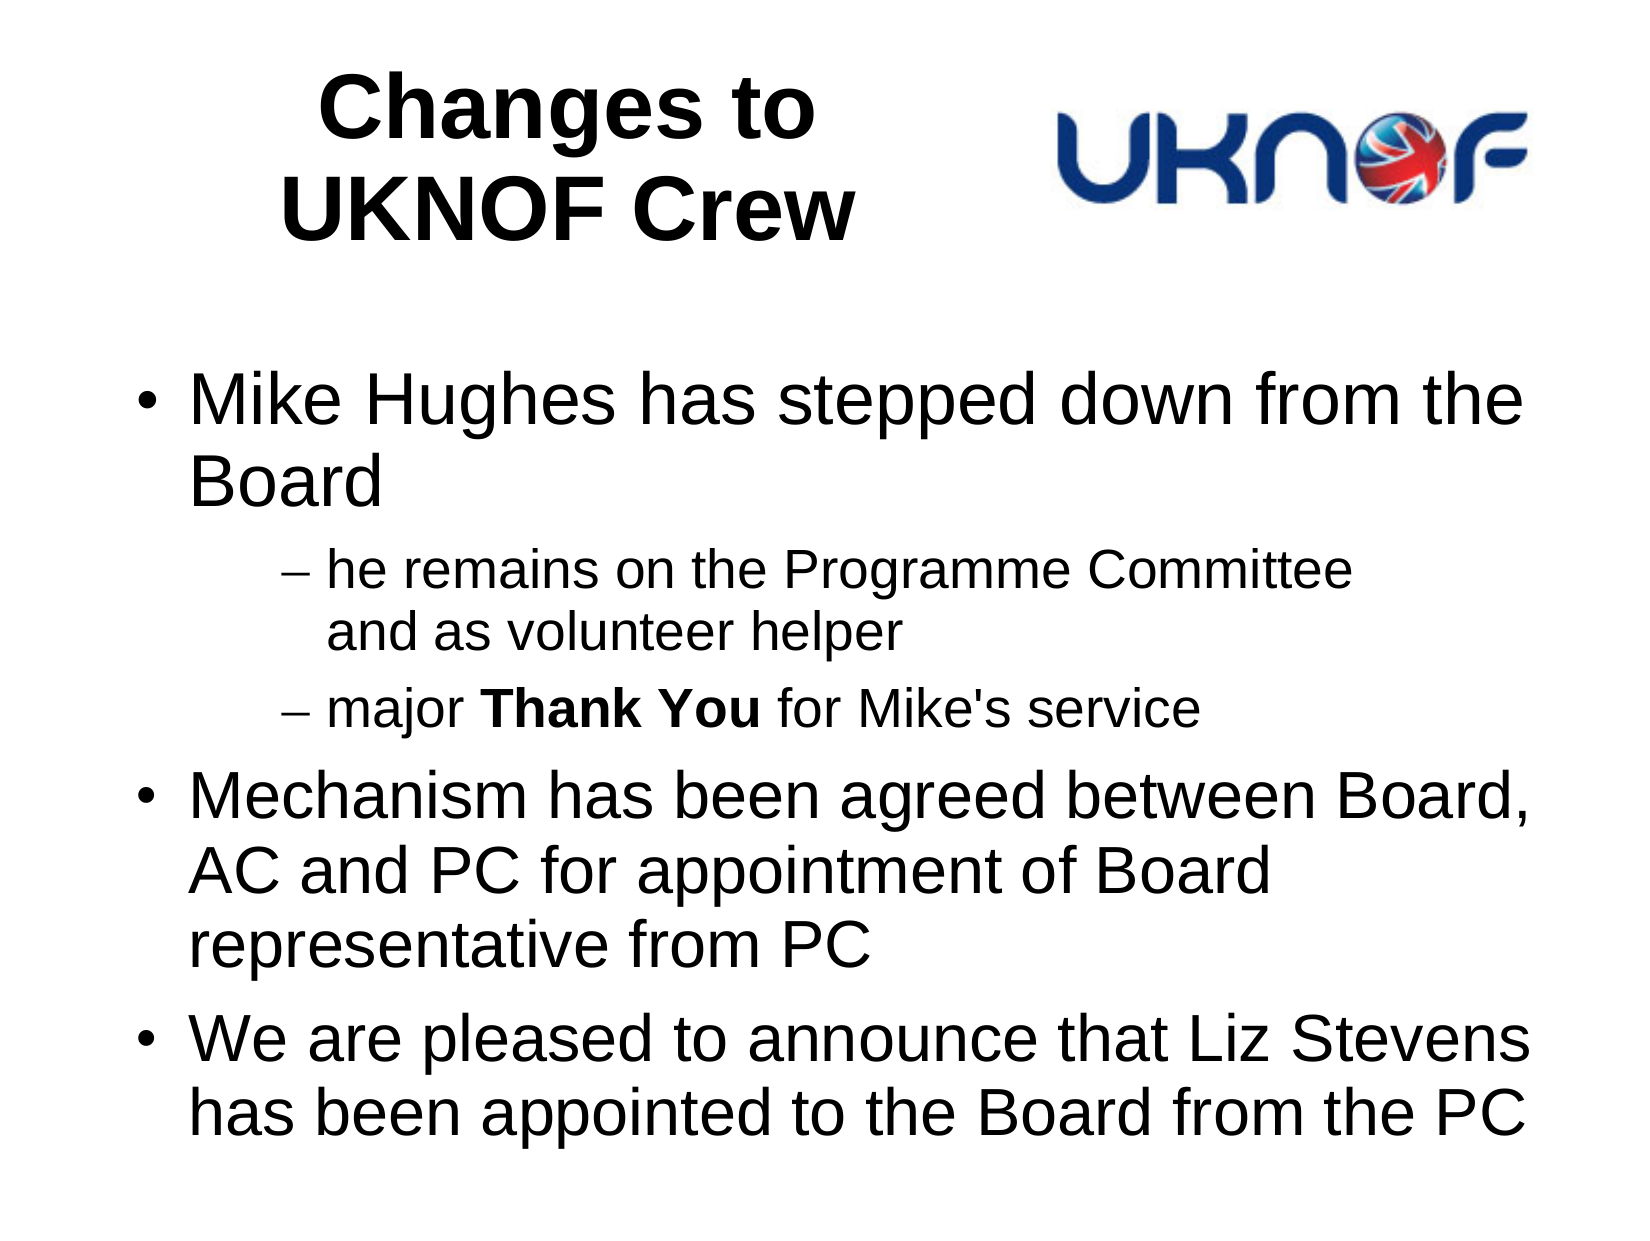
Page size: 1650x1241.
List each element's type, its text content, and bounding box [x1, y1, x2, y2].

list Mike Hughes has stepped down from the Board he remains on the Programme Committee and as volunteer helper major Thank You for Mike's service Mechanism has been agreed between Board, AC and PC for appointment of Board representative from PC We are pleased to announce that Liz Stevens has been appointed to the Board from the PC [75, 358, 1576, 1222]
picture [1050, 93, 1536, 225]
title Changes to UKNOF Crew [123, 37, 1013, 279]
